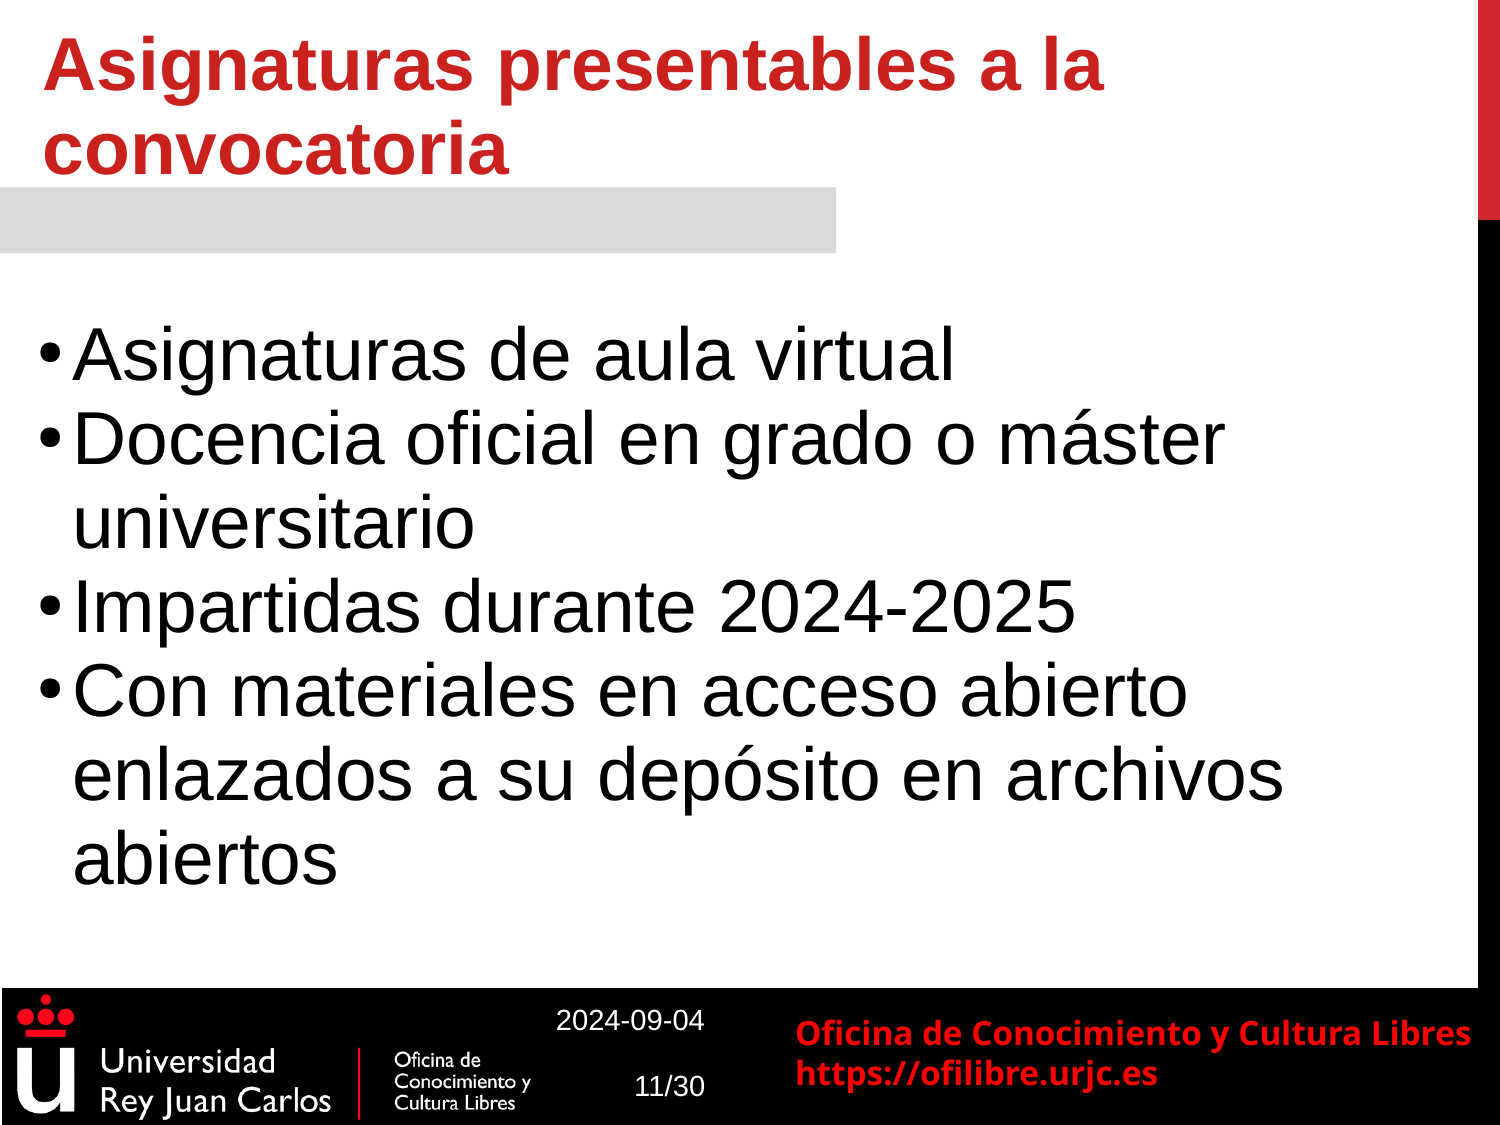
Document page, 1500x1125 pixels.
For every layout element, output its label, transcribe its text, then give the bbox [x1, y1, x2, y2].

text_box Asignaturas presentables a la convocatoria [27, 15, 1381, 199]
title [75, 7, 1425, 196]
picture [17, 994, 531, 1120]
text_box Asignaturas de aula virtual Docencia oficial en grado o máster universitario Impartidas durante 2024-2025 Con materiales en acceso abierto enlazados a su depósito en archivos abiertos [22, 305, 1463, 933]
